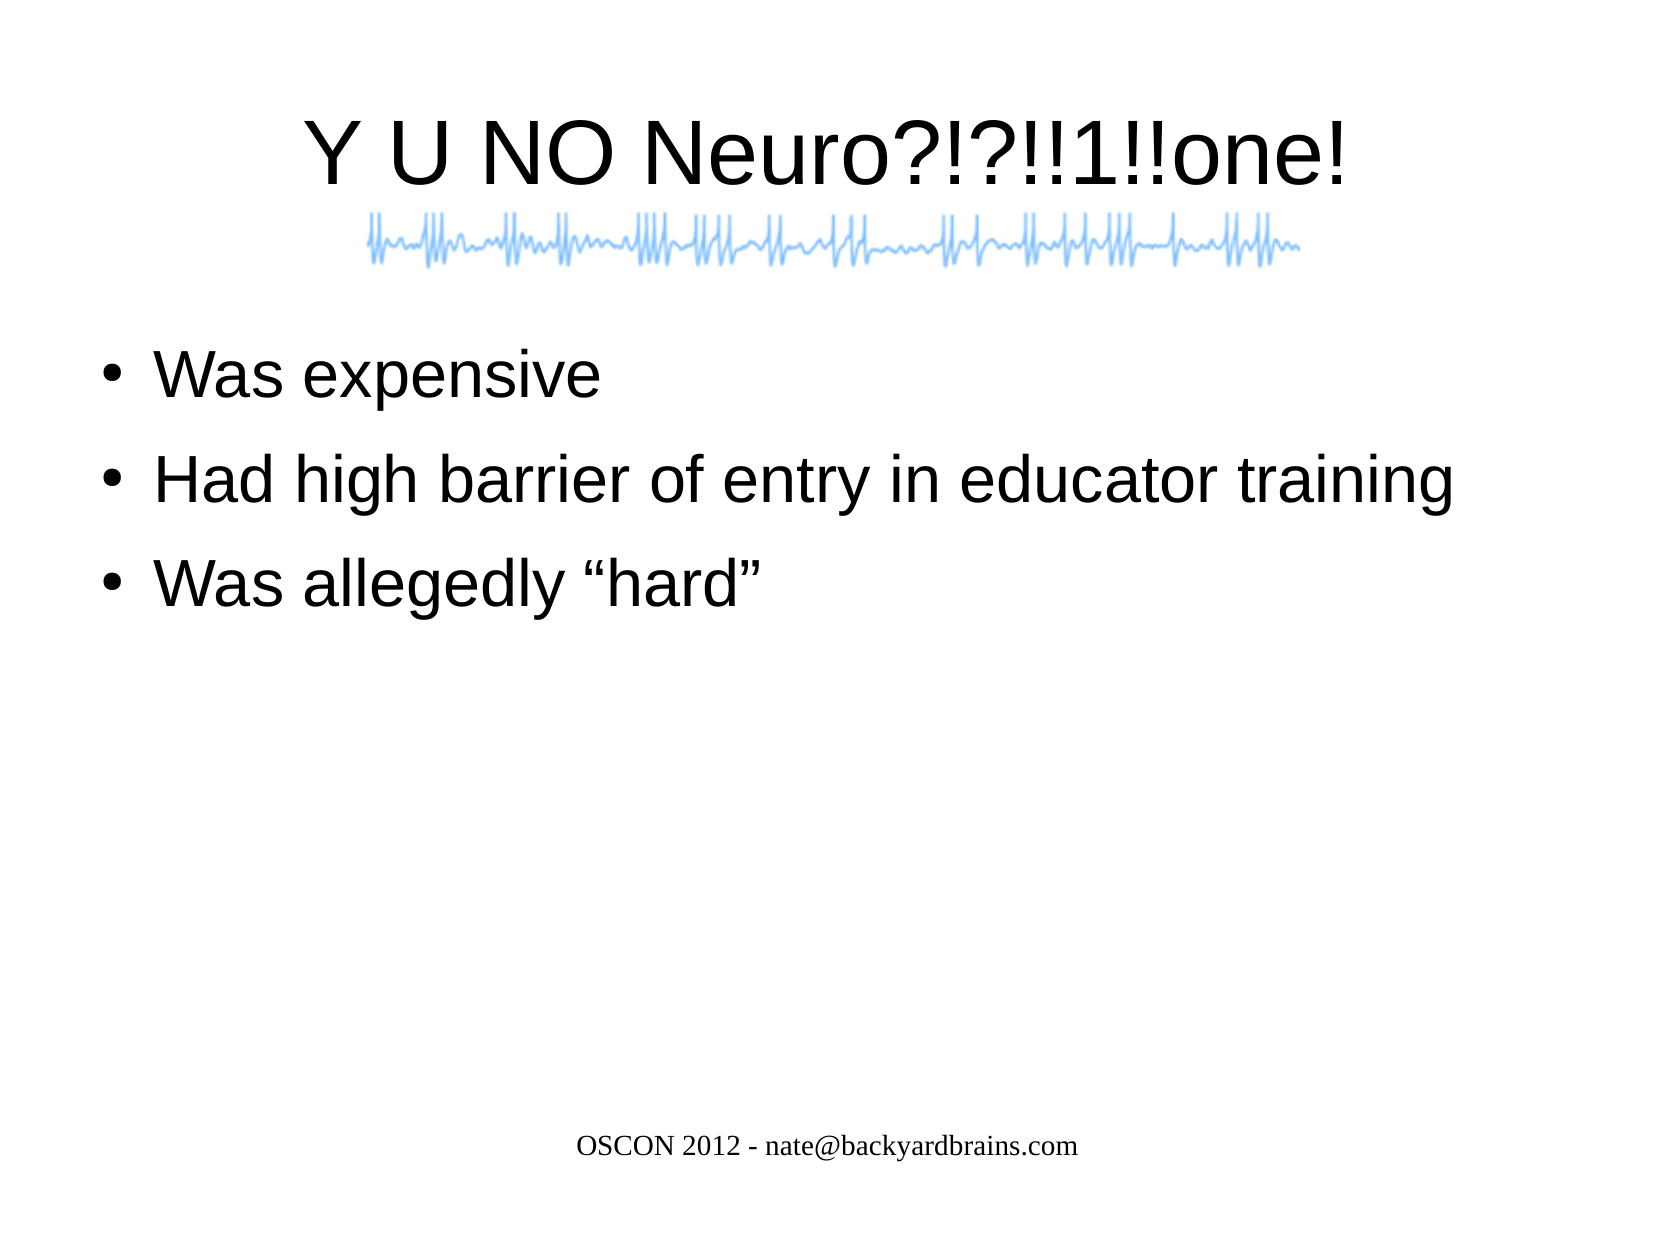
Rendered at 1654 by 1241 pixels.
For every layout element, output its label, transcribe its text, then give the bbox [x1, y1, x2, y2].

title Y U NO Neuro?!?!!1!!one! [82, 56, 1571, 250]
list Was expensive Had high barrier of entry in educator training Was allegedly “hard” [82, 337, 1571, 1094]
picture [366, 209, 1300, 271]
